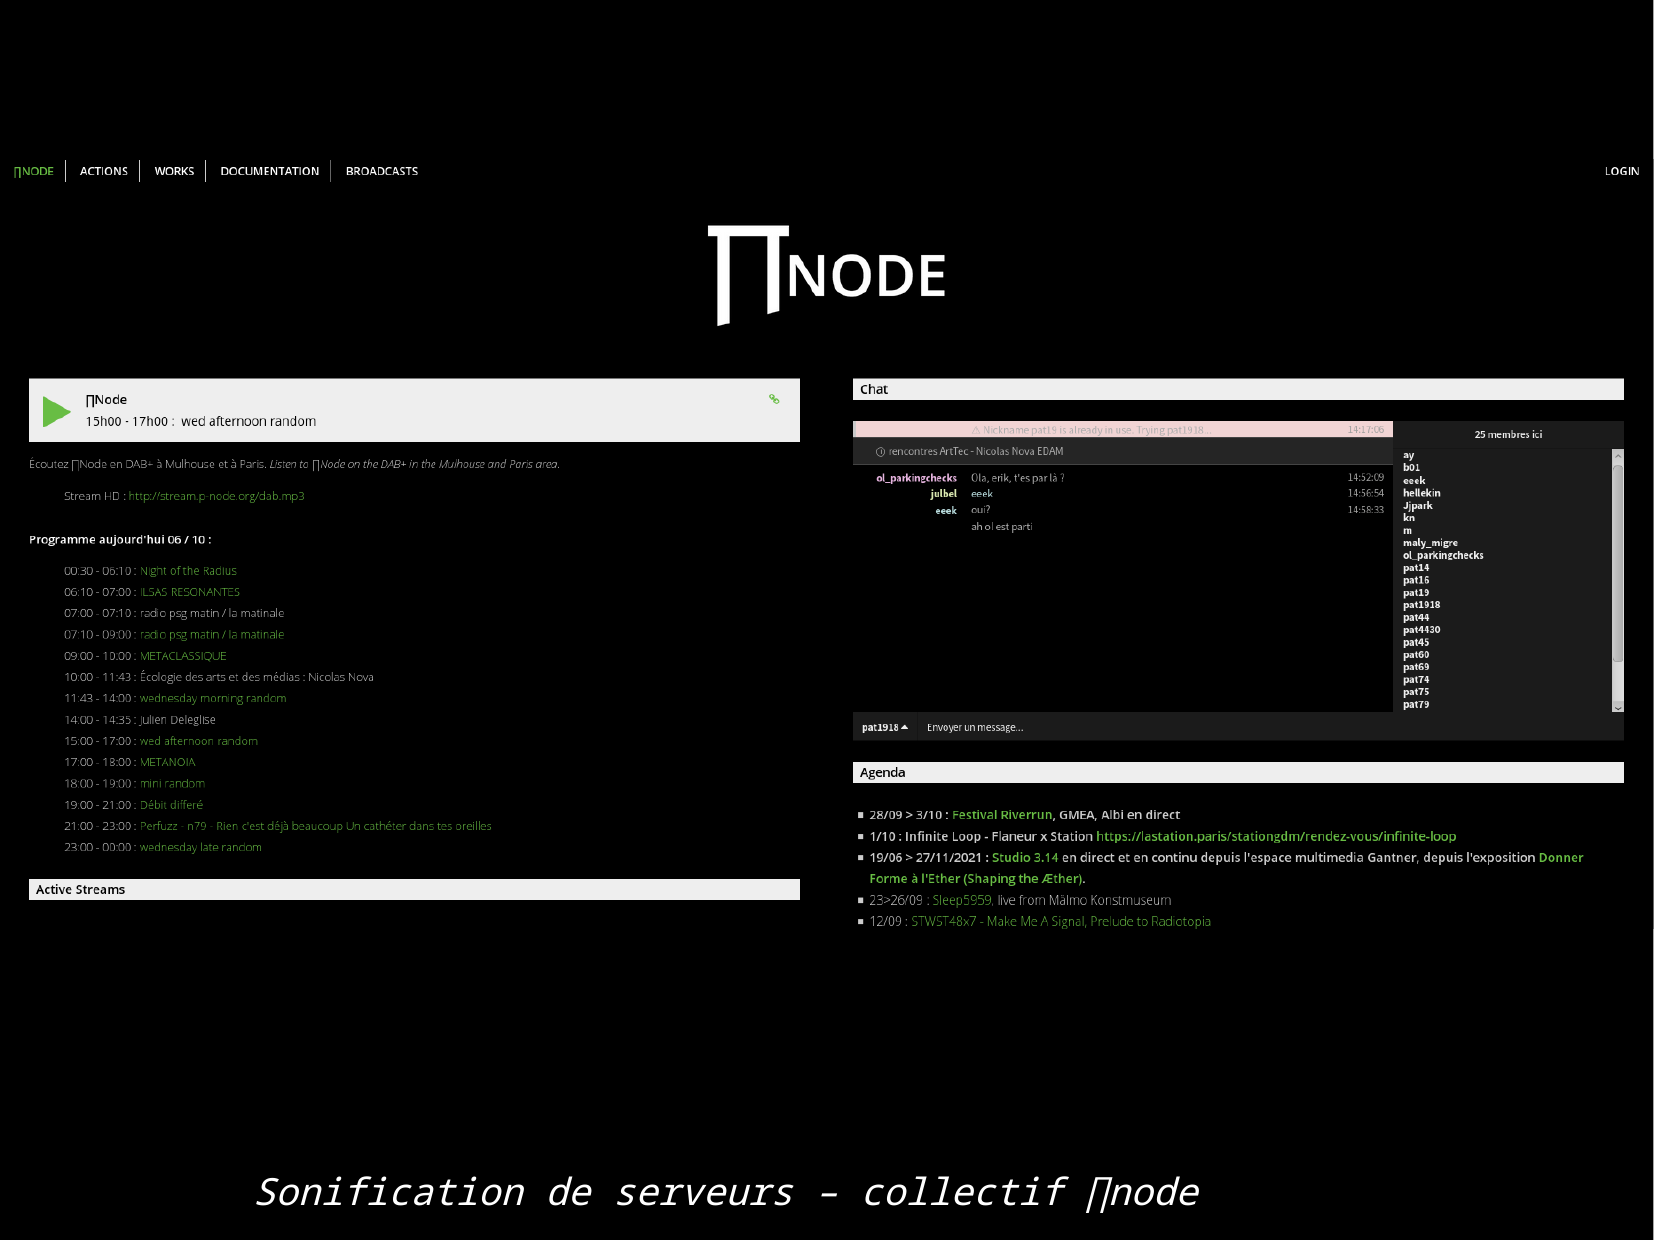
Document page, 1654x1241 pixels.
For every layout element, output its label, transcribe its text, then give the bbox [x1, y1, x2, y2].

picture [0, 159, 1654, 930]
text_box Sonification de serveurs – collectif ∏node [238, 1157, 1213, 1217]
